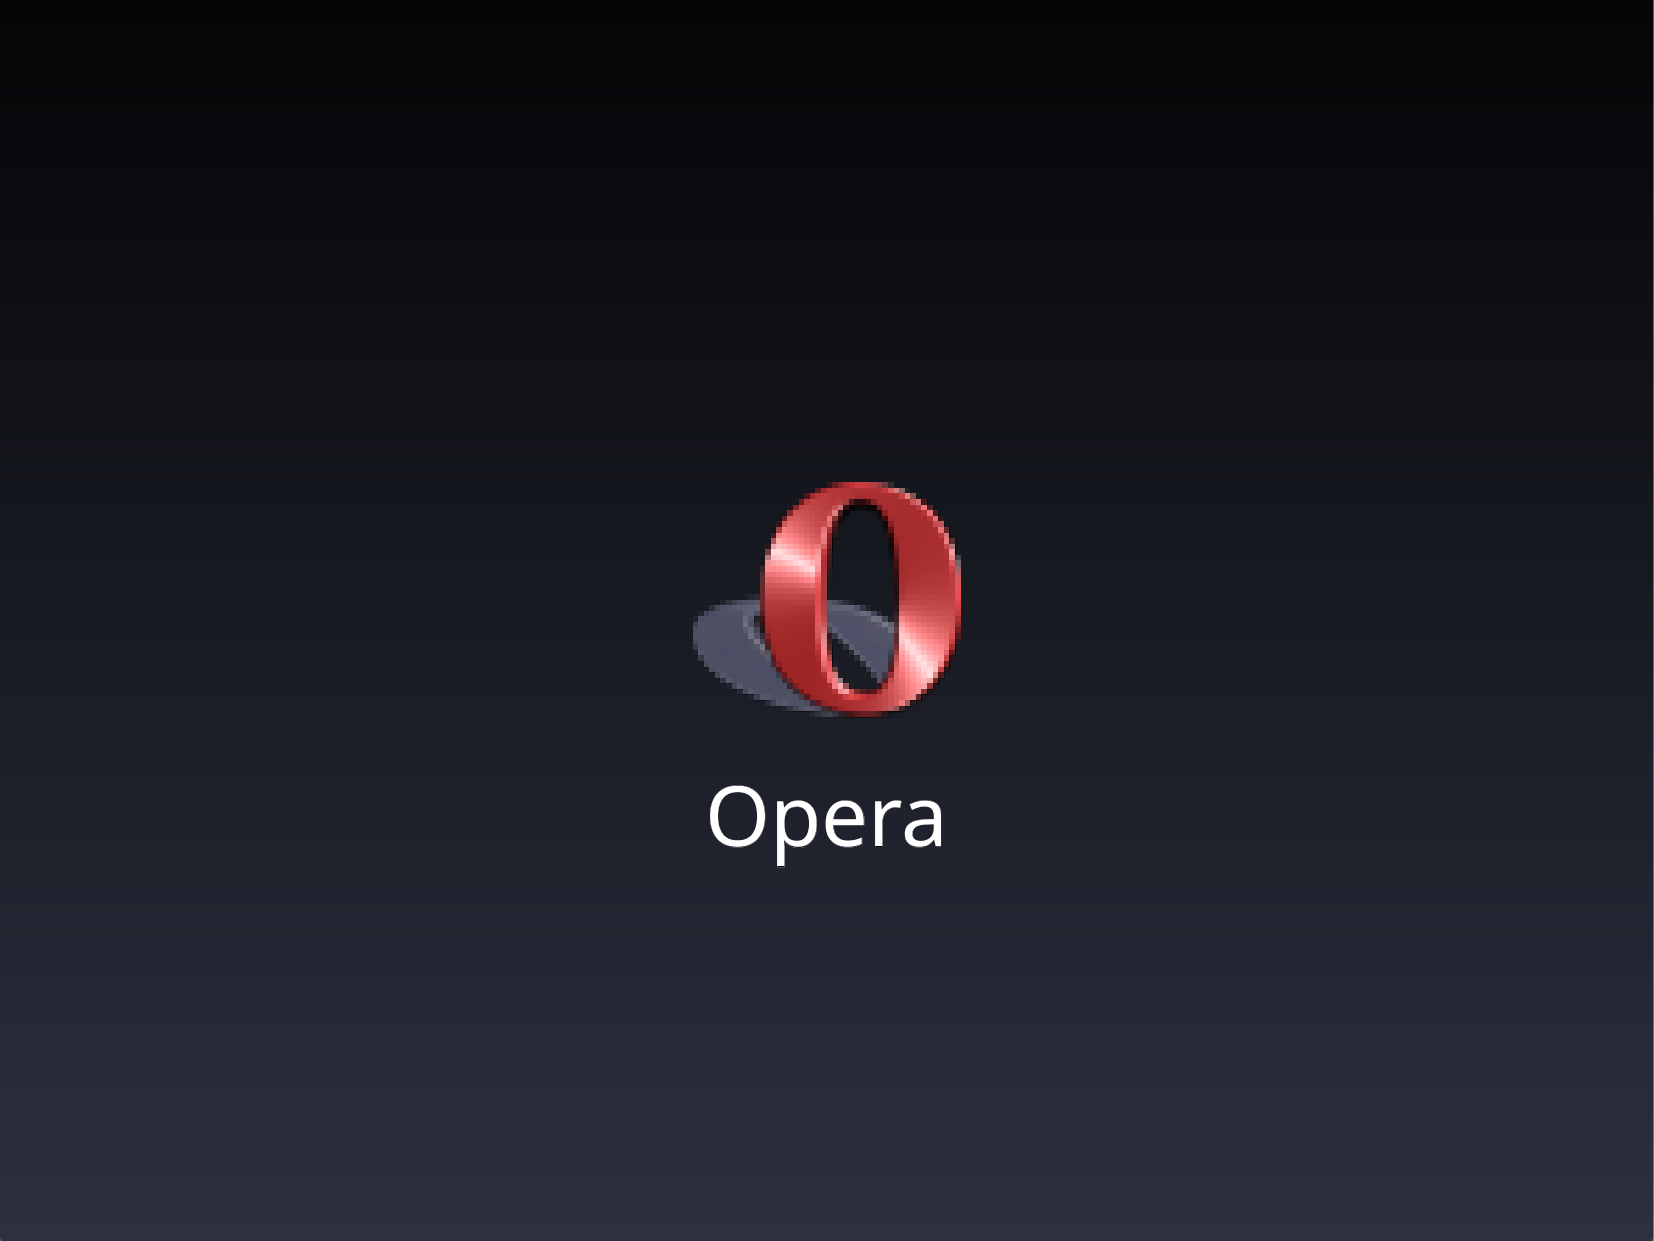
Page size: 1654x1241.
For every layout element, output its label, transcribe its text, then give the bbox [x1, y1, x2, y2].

text_box Opera [206, 750, 1447, 860]
picture [0, 0, 1654, 1241]
